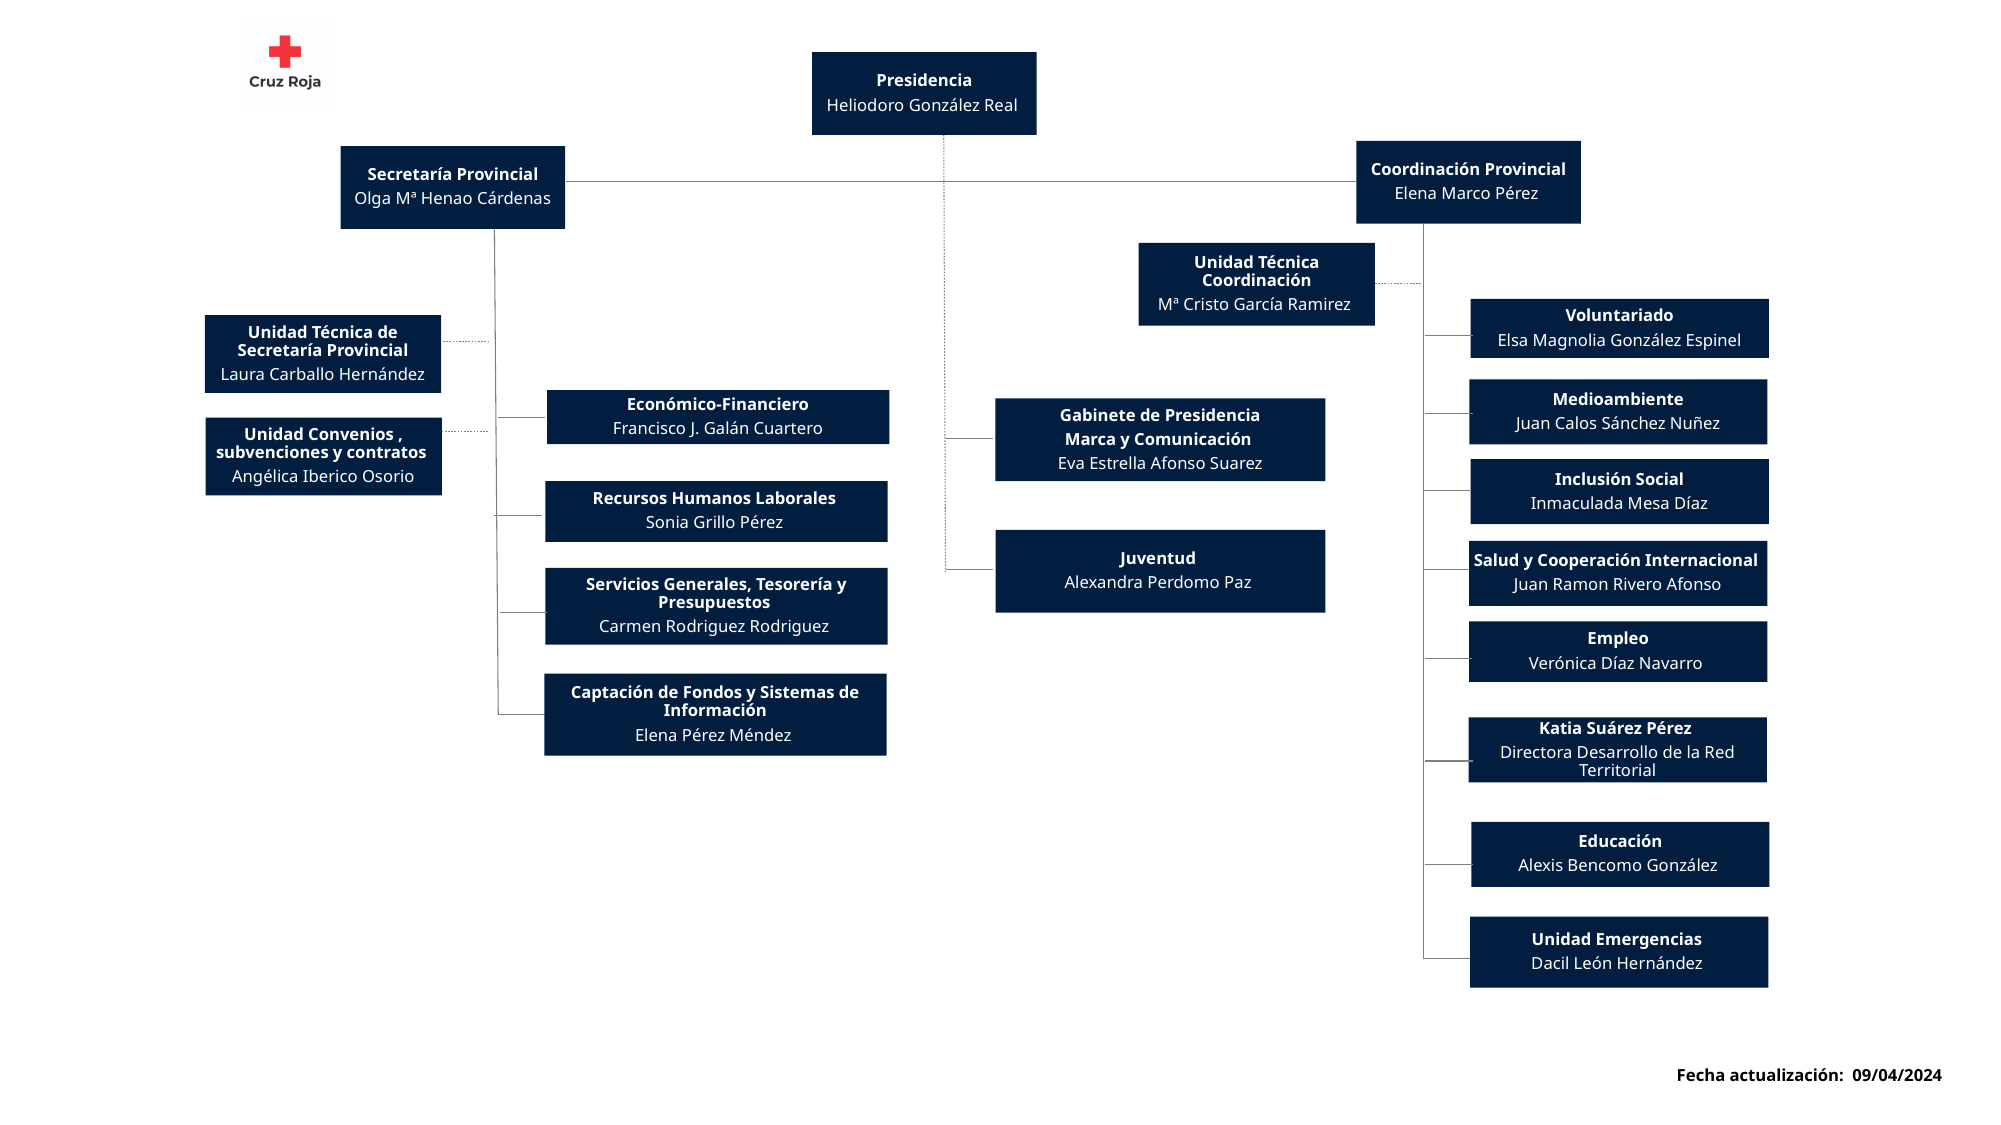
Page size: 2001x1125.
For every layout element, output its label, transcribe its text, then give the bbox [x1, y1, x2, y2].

text_box Gabinete de Presidencia Marca y Comunicación Eva Estrella Afonso Suarez [995, 398, 1326, 482]
text_box Captación de Fondos y Sistemas de Información Elena Pérez Méndez [544, 673, 887, 756]
text_box Empleo Verónica Díaz Navarro [1469, 621, 1768, 682]
text_box Recursos Humanos Laborales Sonia Grillo Pérez [545, 481, 888, 542]
text_box Unidad Convenios , subvenciones y contratos Angélica Iberico Osorio [205, 417, 442, 496]
text_box Secretaría Provincial Olga Mª Henao Cárdenas [340, 146, 566, 229]
text_box Coordinación Provincial Elena Marco Pérez [1356, 140, 1581, 224]
text_box Unidad Técnica Coordinación Mª Cristo García Ramirez [1138, 242, 1375, 326]
text_box Económico-Financiero Francisco J. Galán Cuartero [547, 390, 890, 445]
text_box Juventud Alexandra Perdomo Paz [995, 529, 1326, 613]
picture [239, 17, 331, 109]
text_box Medioambiente Juan Calos Sánchez Nuñez [1469, 379, 1768, 445]
text_box Servicios Generales, Tesorería y Presupuestos Carmen Rodriguez Rodriguez [545, 567, 888, 645]
text_box Salud y Cooperación Internacional Juan Ramon Rivero Afonso [1469, 540, 1768, 606]
text_box Katia Suárez Pérez Directora Desarrollo de la Red Territorial [1468, 717, 1767, 783]
text_box Unidad Emergencias Dacil León Hernández [1470, 916, 1769, 988]
text_box Educación Alexis Bencomo González [1471, 821, 1770, 887]
text_box Inclusión Social Inmaculada Mesa Díaz [1470, 459, 1769, 525]
text_box Voluntariado Elsa Magnolia González Espinel [1470, 298, 1769, 358]
text_box Fecha actualización: 09/04/2024 [1641, 1048, 1974, 1103]
text_box Presidencia Heliodoro González Real [812, 52, 1037, 135]
text_box Unidad Técnica de Secretaría Provincial Laura Carballo Hernández [204, 315, 442, 393]
